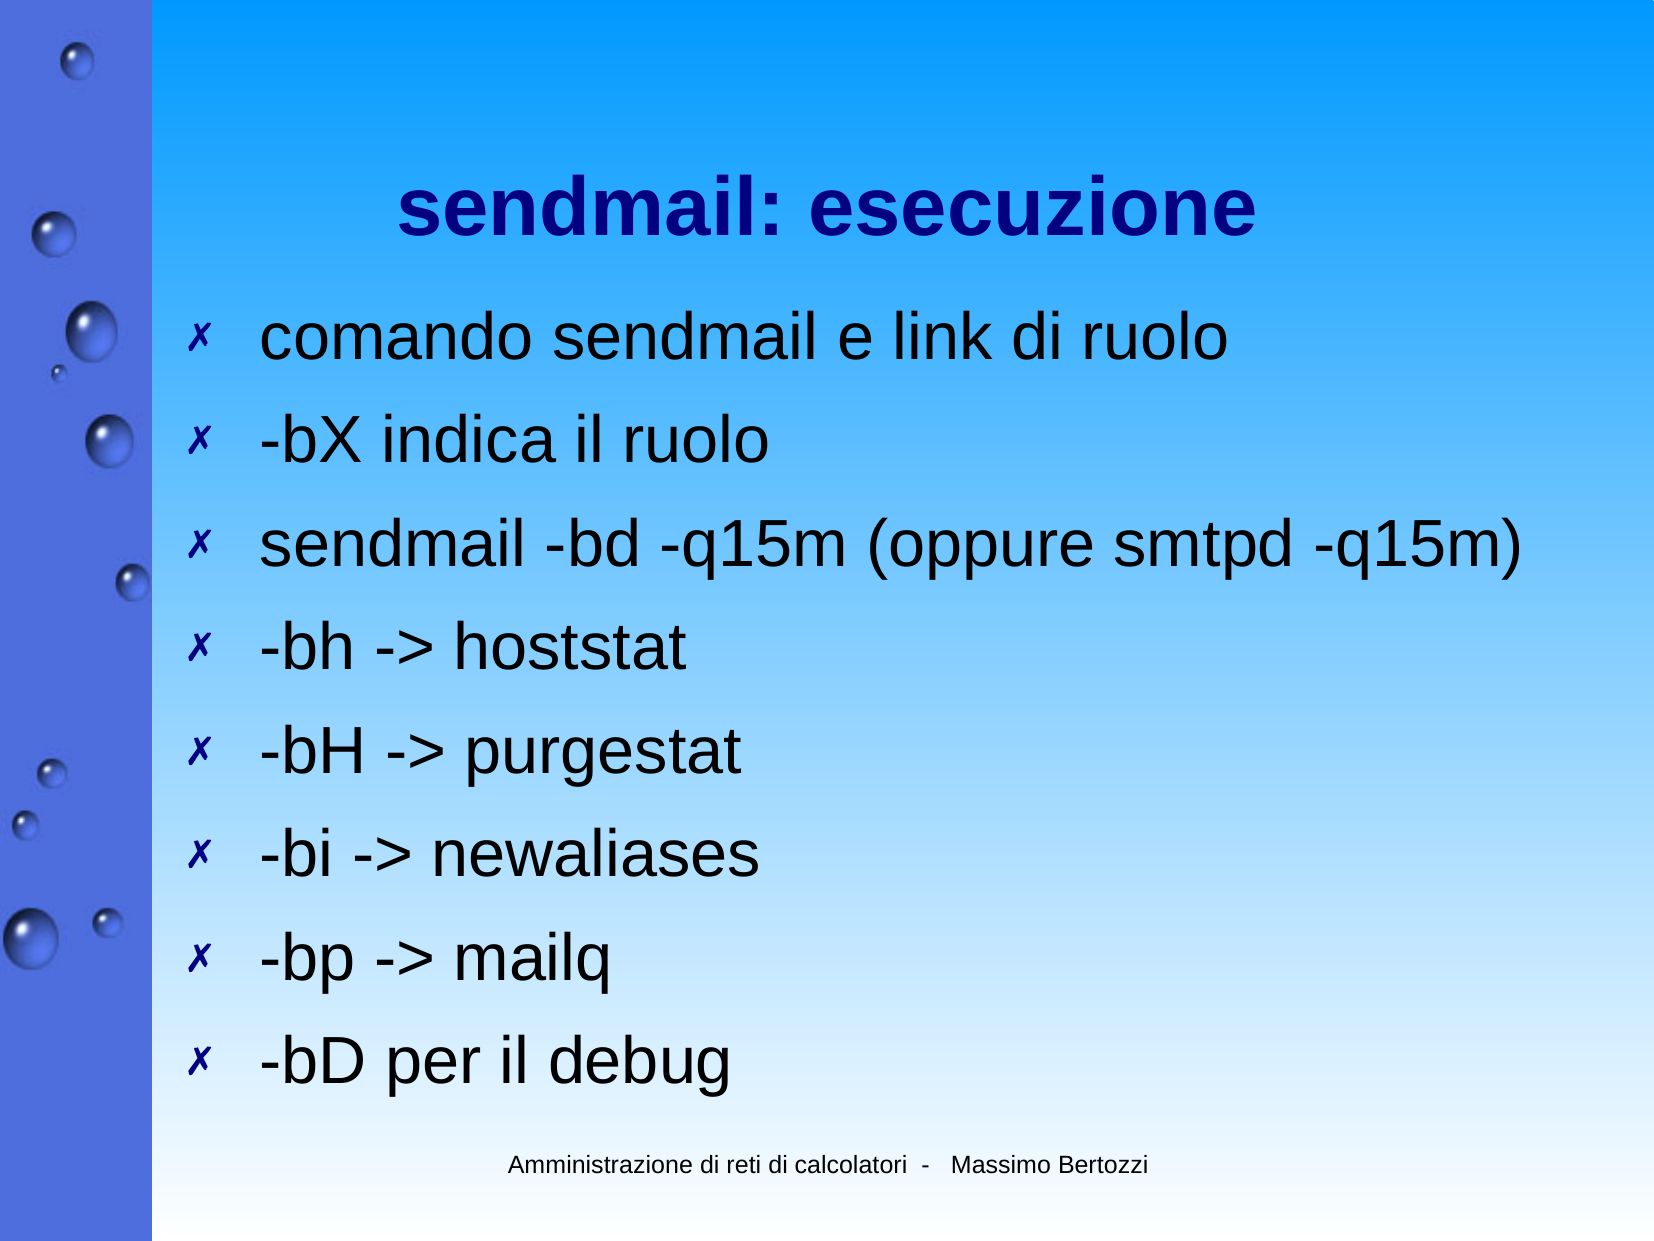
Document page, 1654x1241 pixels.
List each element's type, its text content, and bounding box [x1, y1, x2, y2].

title sendmail: esecuzione [121, 102, 1534, 311]
list comando sendmail e link di ruolo -bX indica il ruolo sendmail -bd -q15m (oppure smtpd -q15m) -bh -> hoststat -bH -> purgestat -bi -> newaliases -bp -> mailq -bD per il debug [177, 299, 1590, 1124]
picture [0, 0, 152, 1241]
